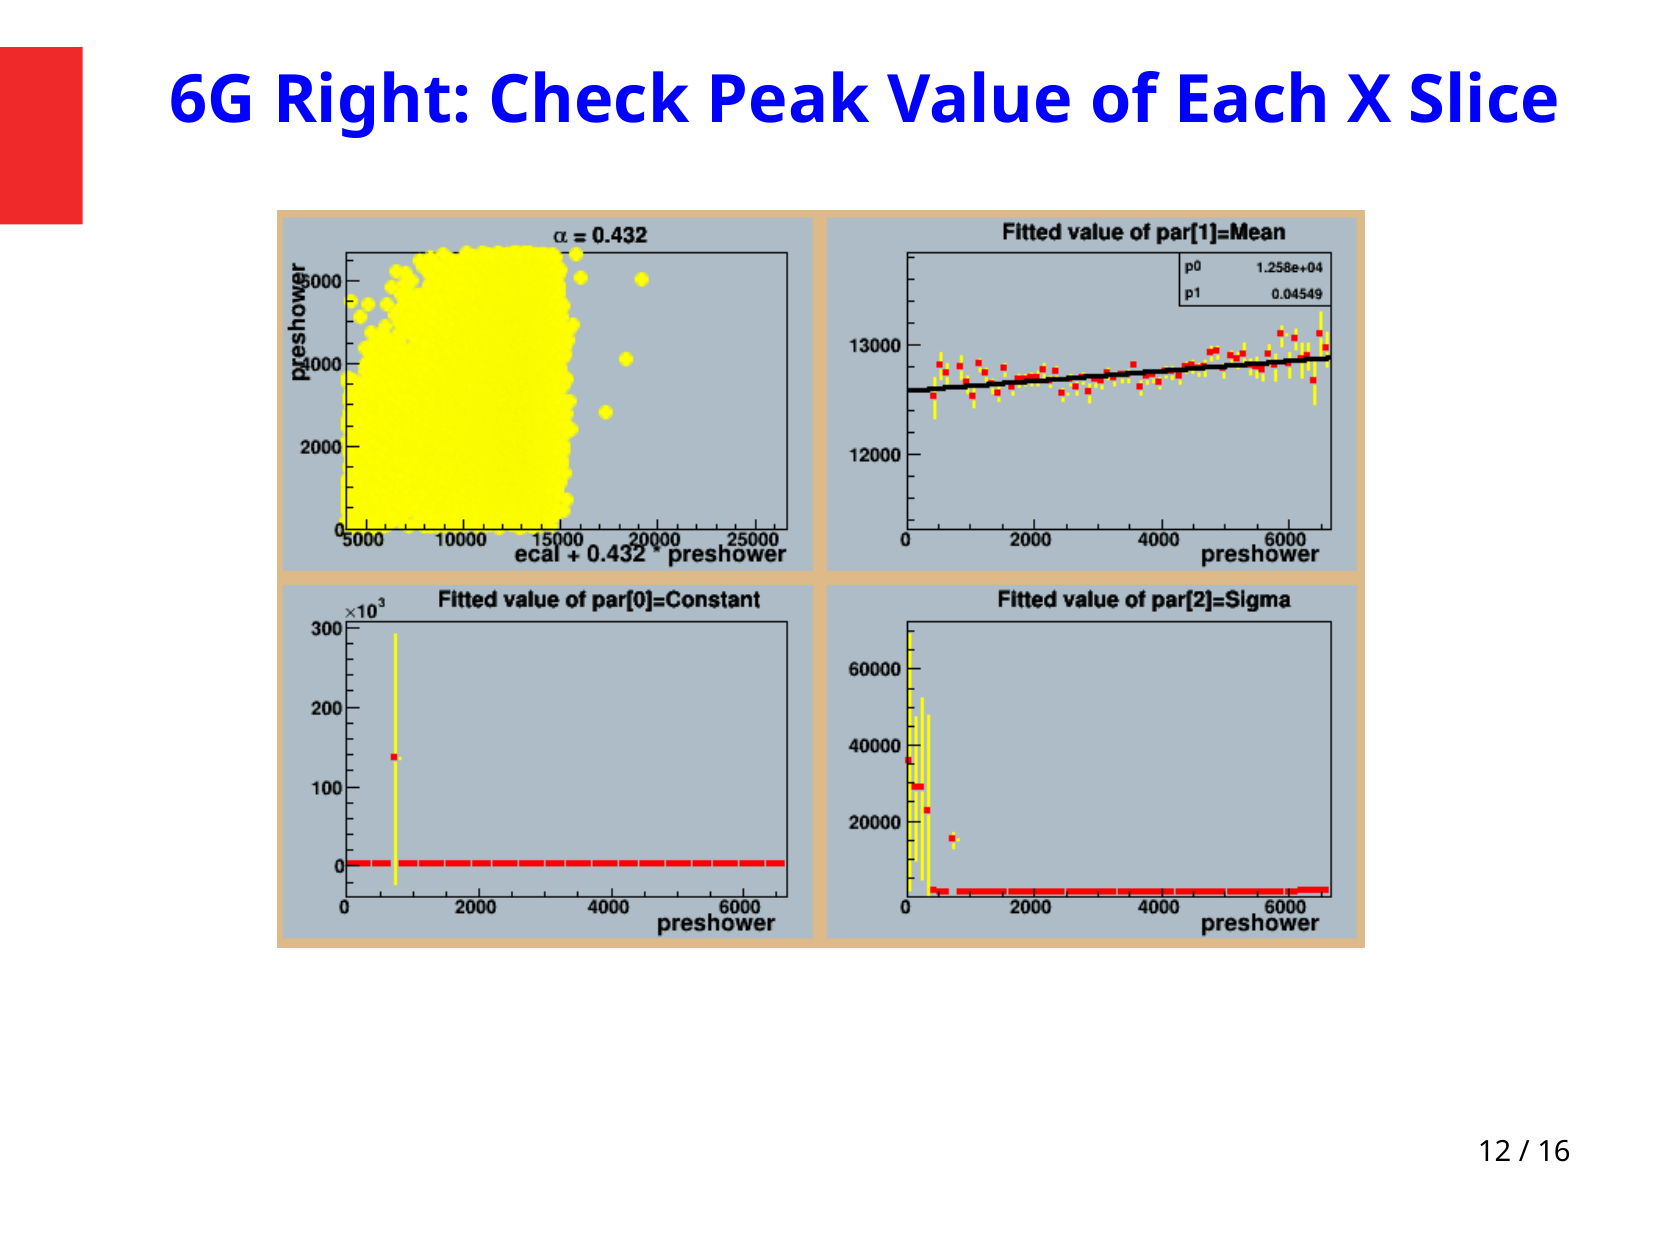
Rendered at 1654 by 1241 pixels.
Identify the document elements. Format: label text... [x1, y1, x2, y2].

title 6G Right: Check Peak Value of Each X Slice [82, 45, 1648, 148]
picture [277, 210, 1365, 948]
